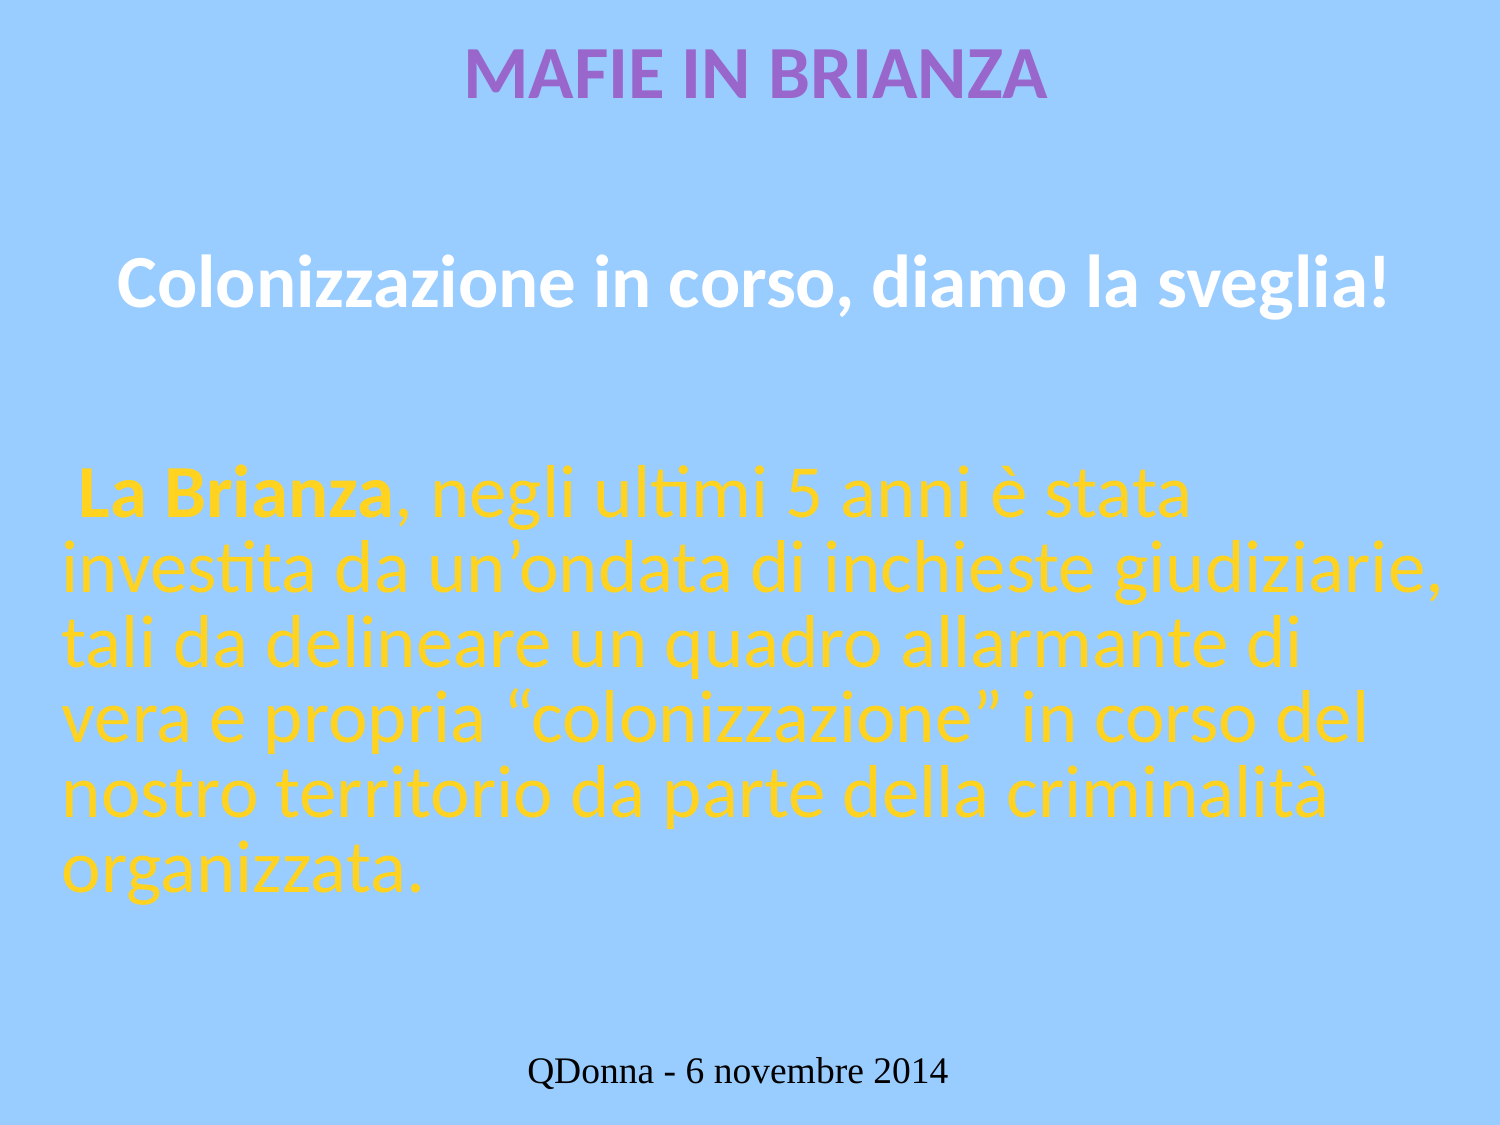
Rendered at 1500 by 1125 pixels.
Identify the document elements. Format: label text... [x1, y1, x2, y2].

list MAFIE IN BRIANZA Colonizzazione in corso, diamo la sveglia! La Brianza, negli ultimi 5 anni è stata investita da un’ondata di inchieste giudiziarie, tali da delineare un quadro allarmante di vera e propria “colonizzazione” in corso del nostro territorio da parte della criminalità organizzata. [46, 35, 1465, 1102]
